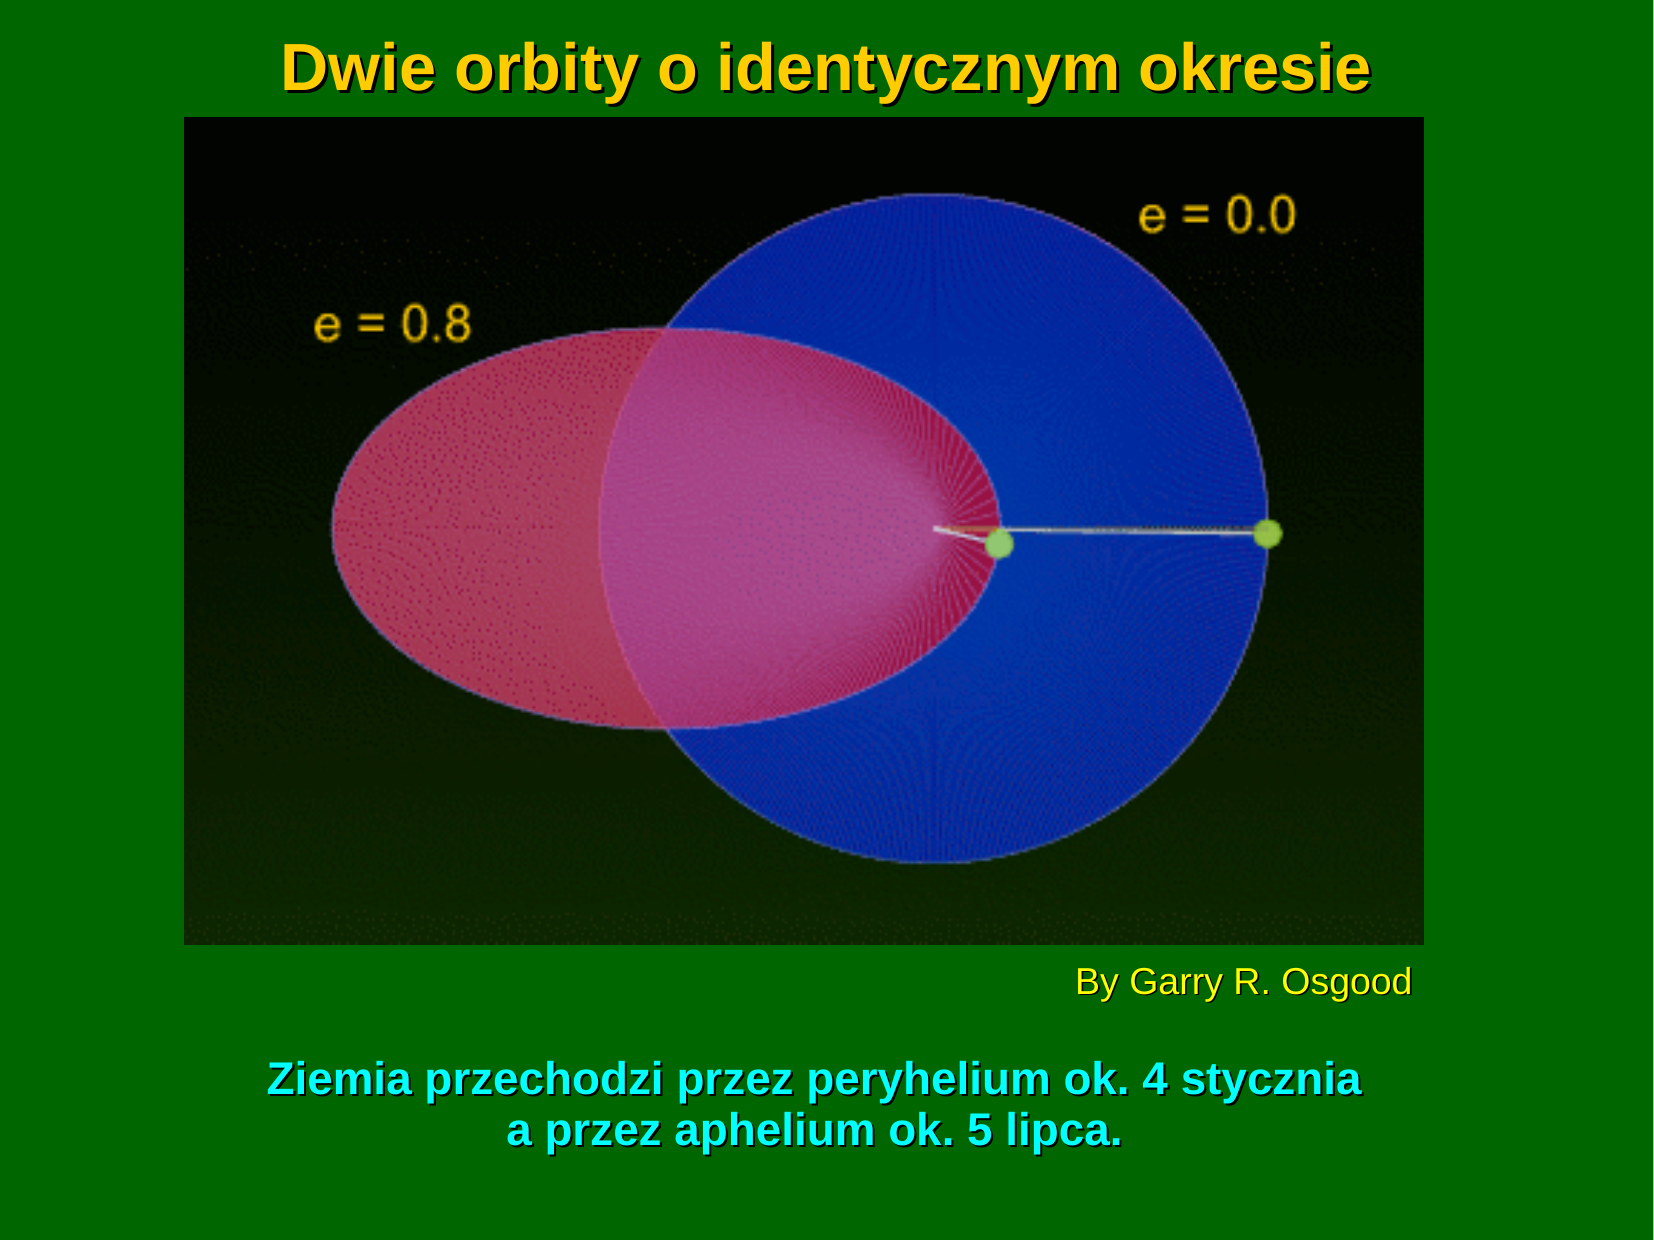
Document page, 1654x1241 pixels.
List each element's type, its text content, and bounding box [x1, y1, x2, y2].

title Dwie orbity o identycznym okresie [82, 14, 1571, 120]
picture [184, 120, 1424, 945]
text_box Ziemia przechodzi przez peryhelium ok. 4 stycznia a przez aphelium ok. 5 lipca. [251, 1045, 1391, 1163]
text_box By Garry R. Osgood [1060, 952, 1428, 1010]
